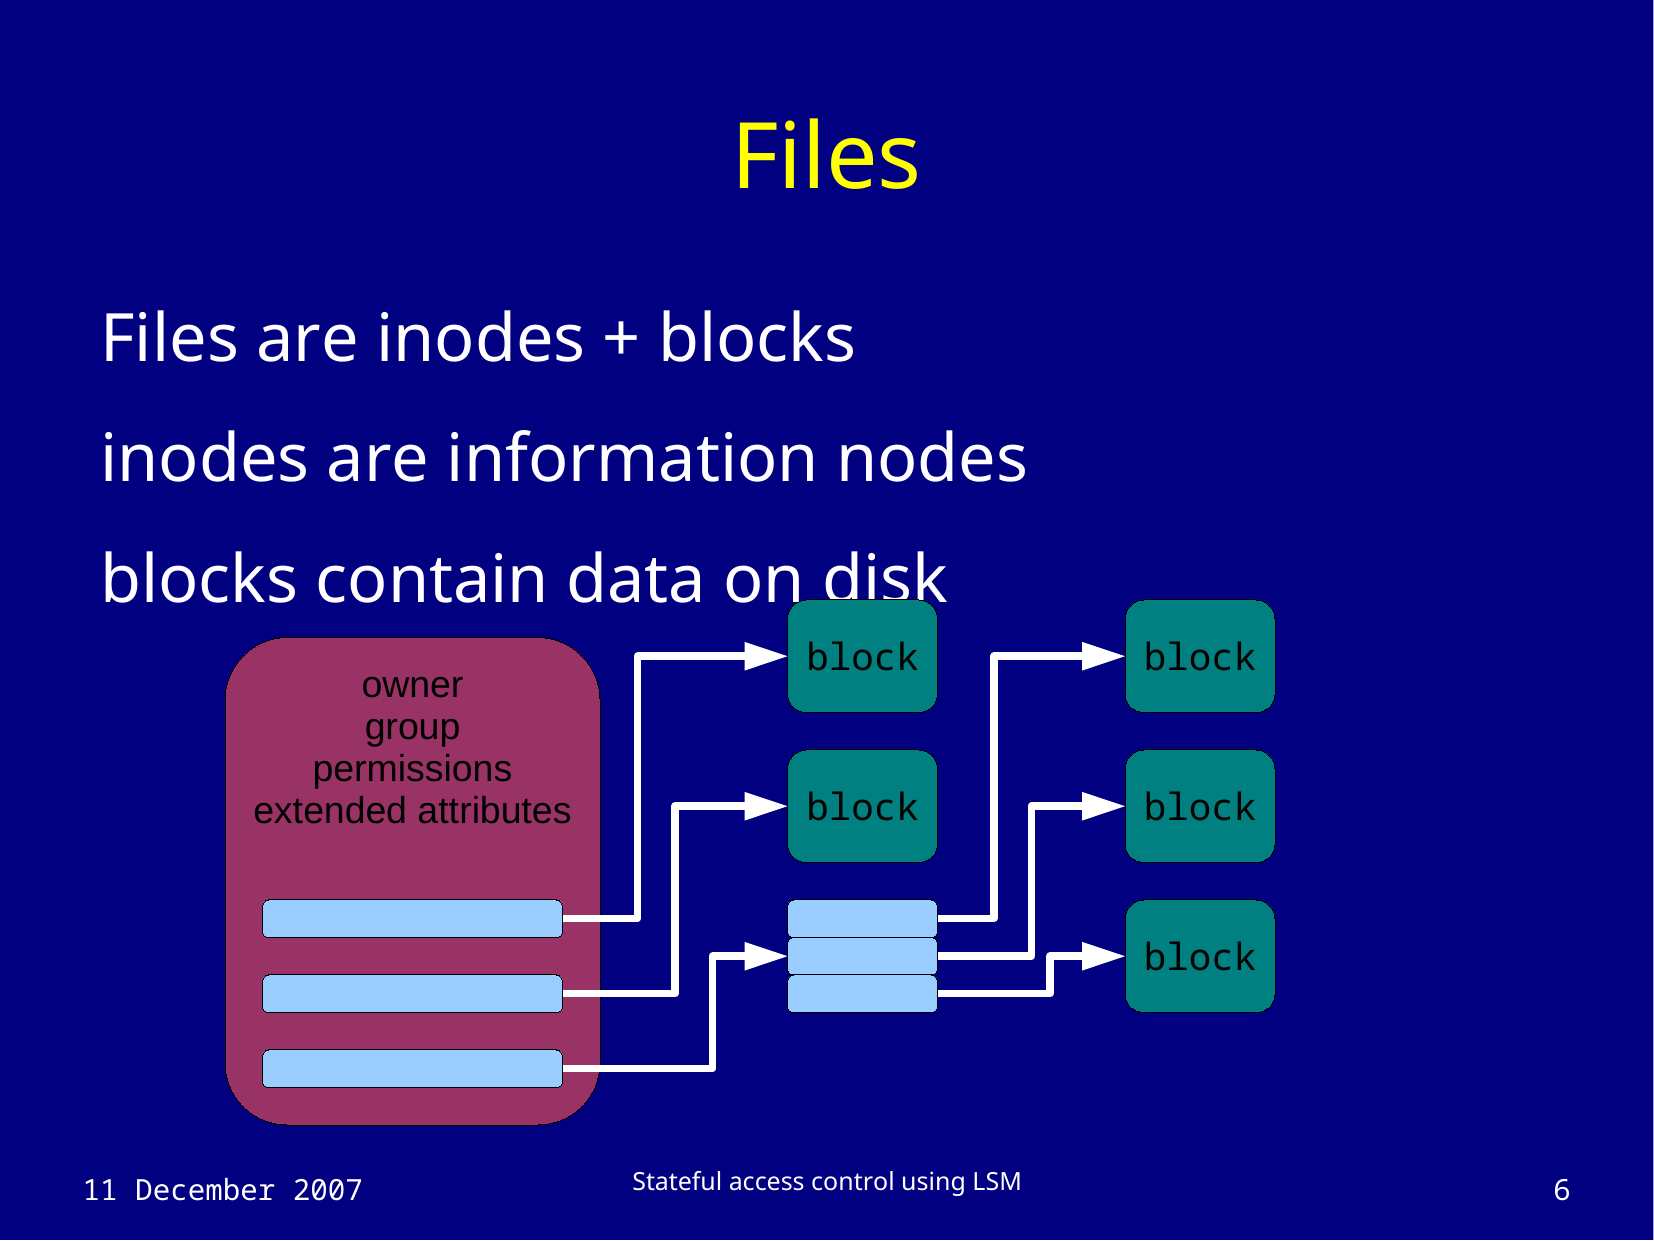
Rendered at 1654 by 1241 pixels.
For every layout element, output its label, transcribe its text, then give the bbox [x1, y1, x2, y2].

list Files are inodes + blocks inodes are information nodes blocks contain data on disk [82, 290, 1571, 1094]
text_box block [787, 749, 938, 863]
text_box owner group permissions extended attributes [225, 637, 601, 1126]
text_box block [1125, 599, 1276, 713]
text_box block [1125, 899, 1276, 1013]
text_box block [787, 599, 938, 713]
text_box [787, 899, 938, 1013]
title Files [82, 49, 1571, 257]
text_box block [1125, 749, 1276, 863]
text_box [262, 974, 563, 1013]
text_box [262, 899, 563, 938]
text_box [262, 1049, 563, 1088]
